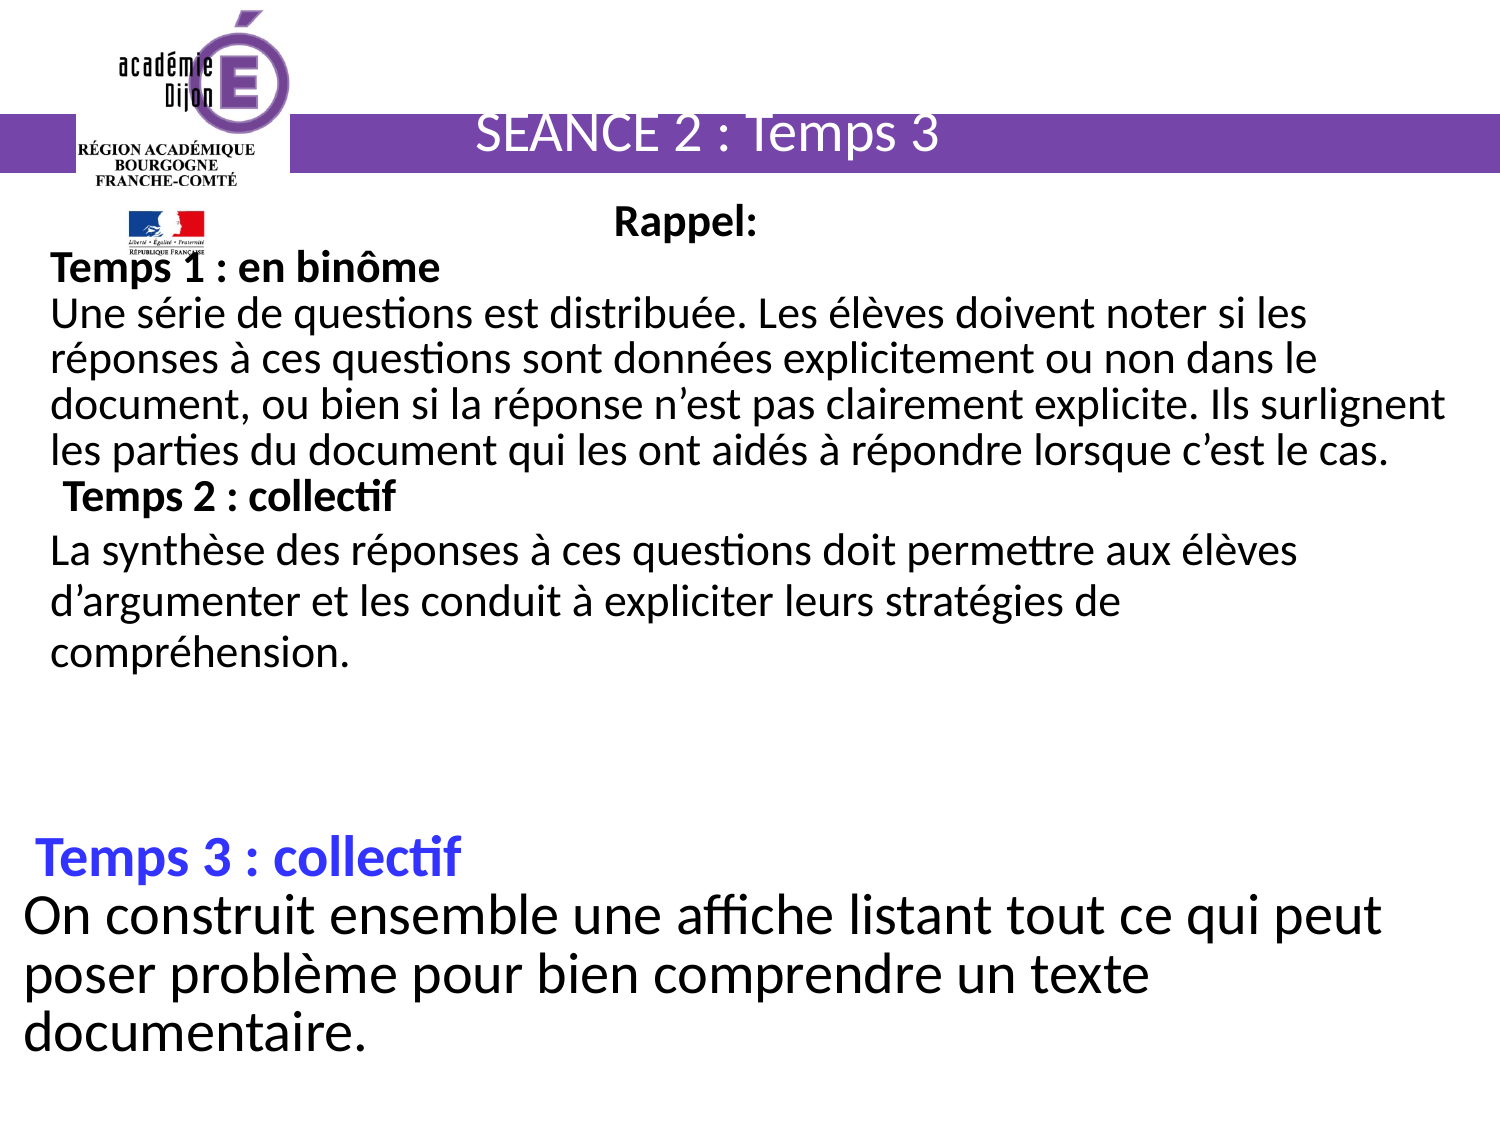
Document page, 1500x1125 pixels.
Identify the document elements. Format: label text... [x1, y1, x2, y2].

text_box Rappel: Temps 1 : en binôme Une série de questions est distribuée. Les élèves doivent noter si les réponses à ces questions sont données explicitement ou non dans le document, ou bien si la réponse n’est pas clairement explicite. Ils surlignent les parties du document qui les ont aidés à répondre lorsque c’est le cas. Temps 2 : collectif La synthèse des réponses à ces questions doit permettre aux élèves d’argumenter et les conduit à expliciter leurs stratégies de compréhension. [35, 194, 1465, 791]
picture [76, 8, 290, 194]
text_box SEANCE 2 : Temps 3 [460, 100, 1217, 187]
text_box Temps 3 : collectif On construit ensemble une affiche listant tout ce qui peut poser problème pour bien comprendre un texte documentaire. [8, 825, 1441, 1125]
